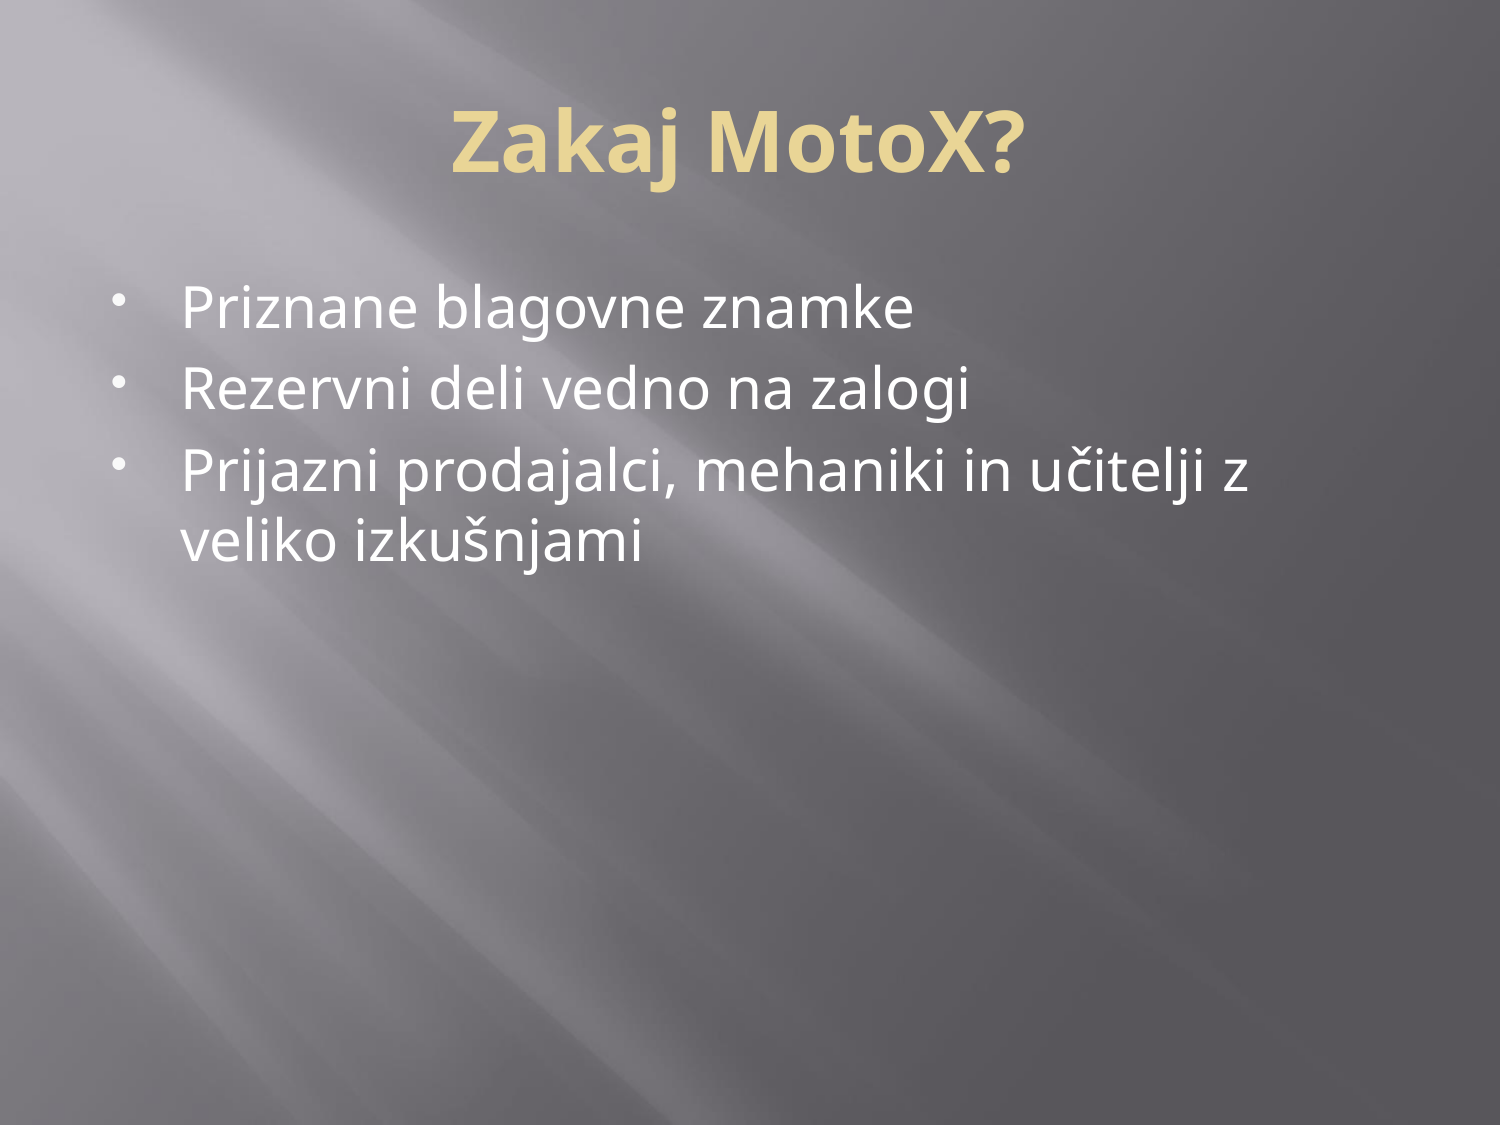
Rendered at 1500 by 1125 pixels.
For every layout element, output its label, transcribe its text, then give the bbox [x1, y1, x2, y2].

title Zakaj MotoX? [75, 45, 1425, 233]
picture [0, 0, 1500, 1125]
list Priznane blagovne znamke Rezervni deli vedno na zalogi Prijazni prodajalci, mehaniki in učitelji z veliko izkušnjami [75, 262, 1425, 1035]
